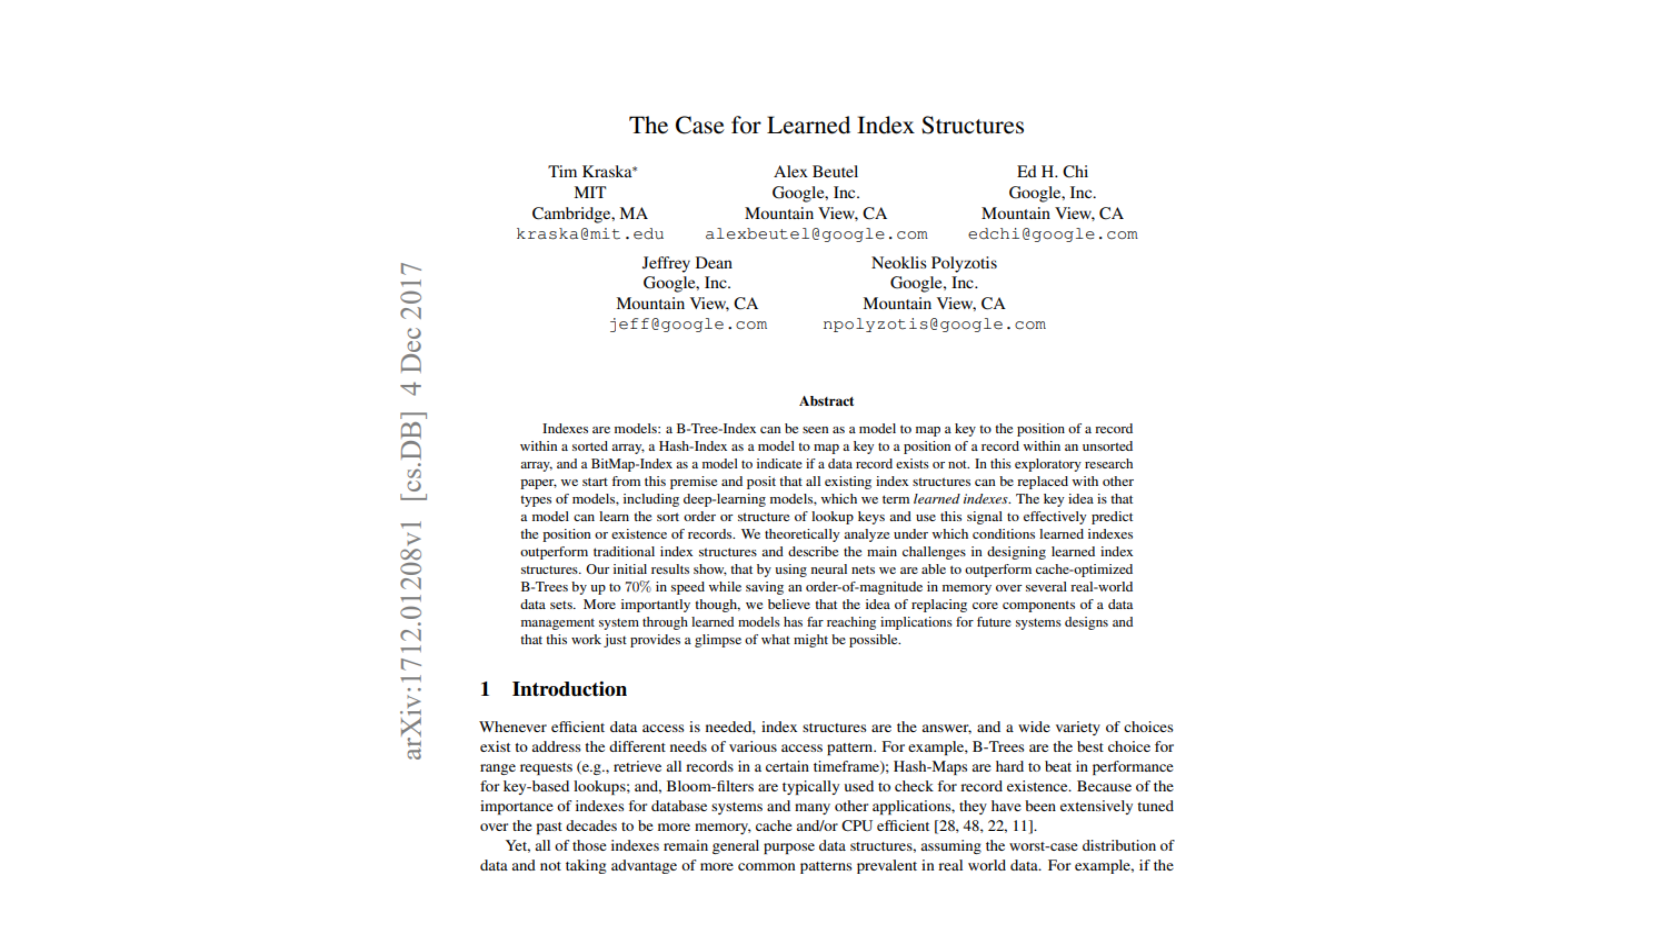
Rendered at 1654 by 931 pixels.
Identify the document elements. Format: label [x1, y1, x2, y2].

picture [378, 56, 1275, 874]
